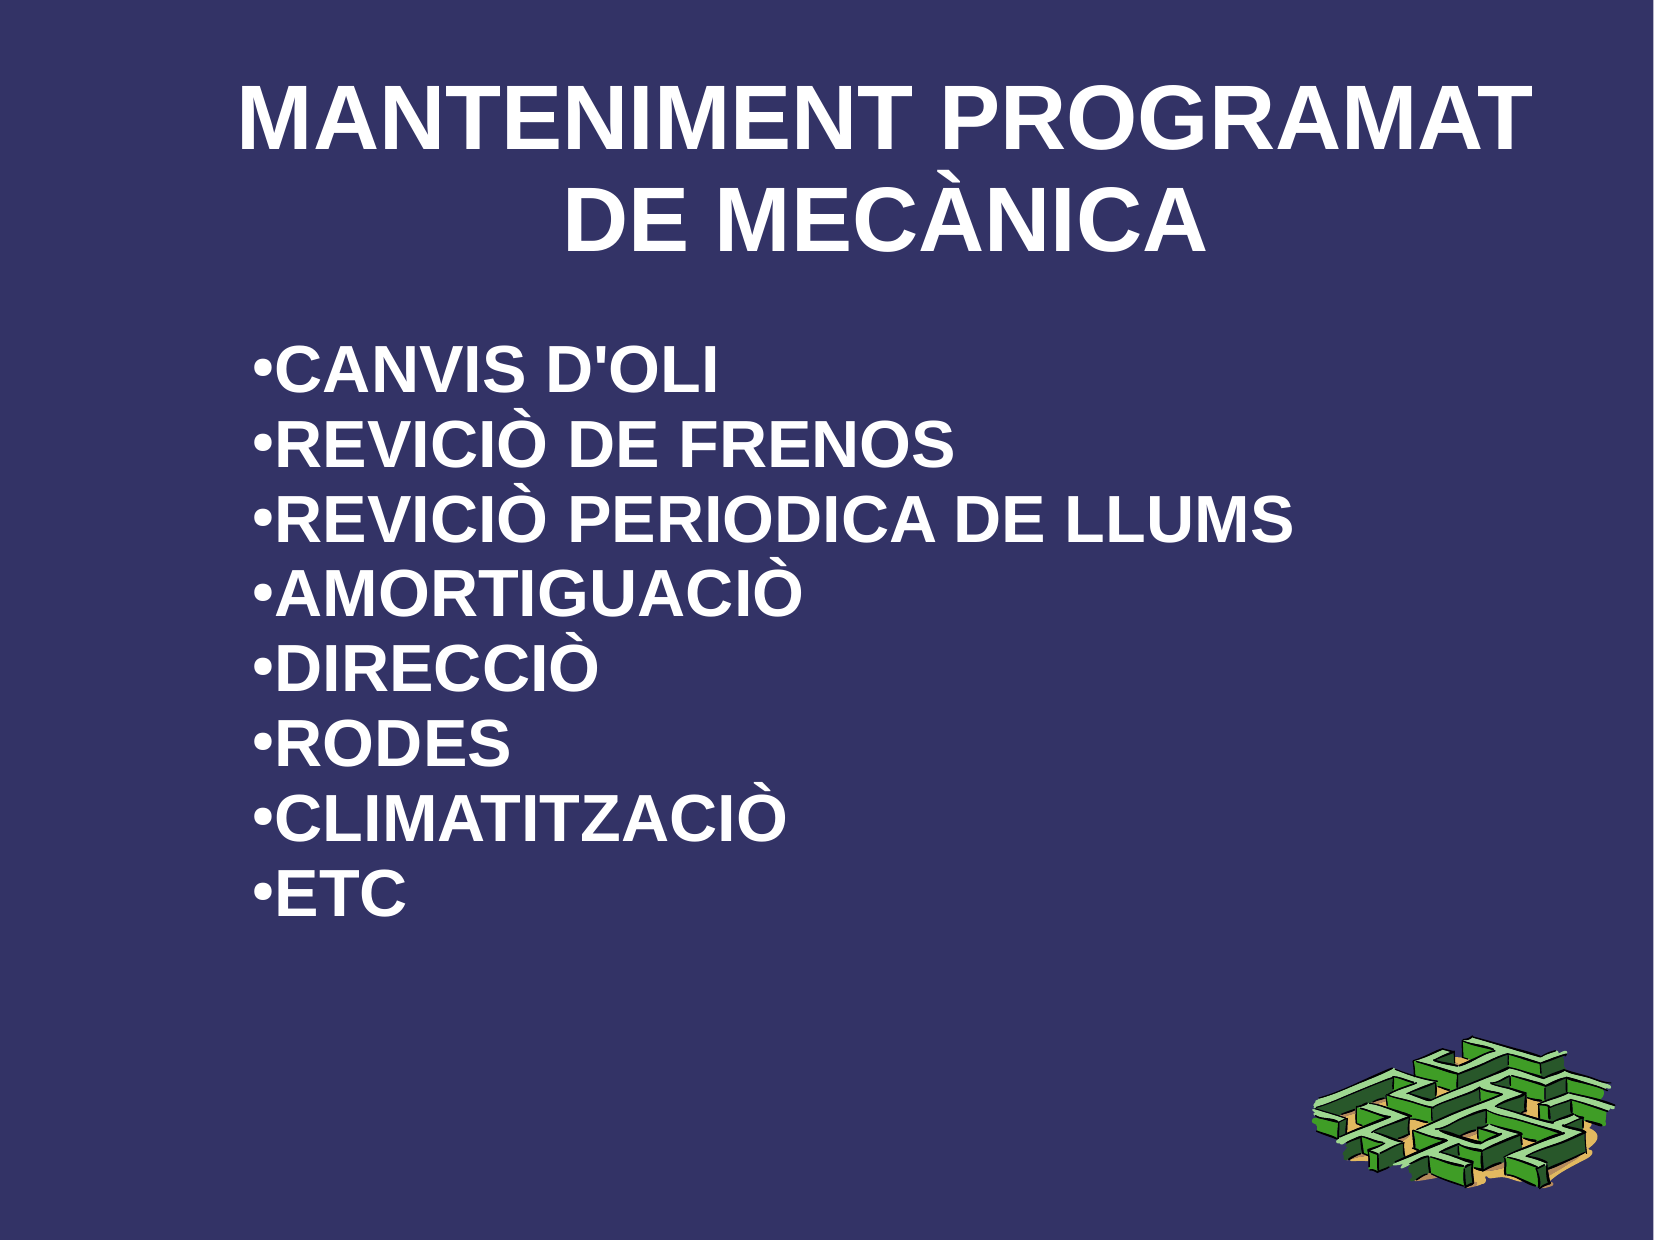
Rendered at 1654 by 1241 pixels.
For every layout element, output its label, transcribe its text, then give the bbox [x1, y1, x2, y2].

text_box CANVIS D'OLI REVICIÒ DE FRENOS REVICIÒ PERIODICA DE LLUMS AMORTIGUACIÒ DIRECCIÒ RODES CLIMATITZACIÒ ETC [236, 324, 1447, 938]
text_box MANTENIMENT PROGRAMAT DE MECÀNICA [177, 59, 1595, 279]
